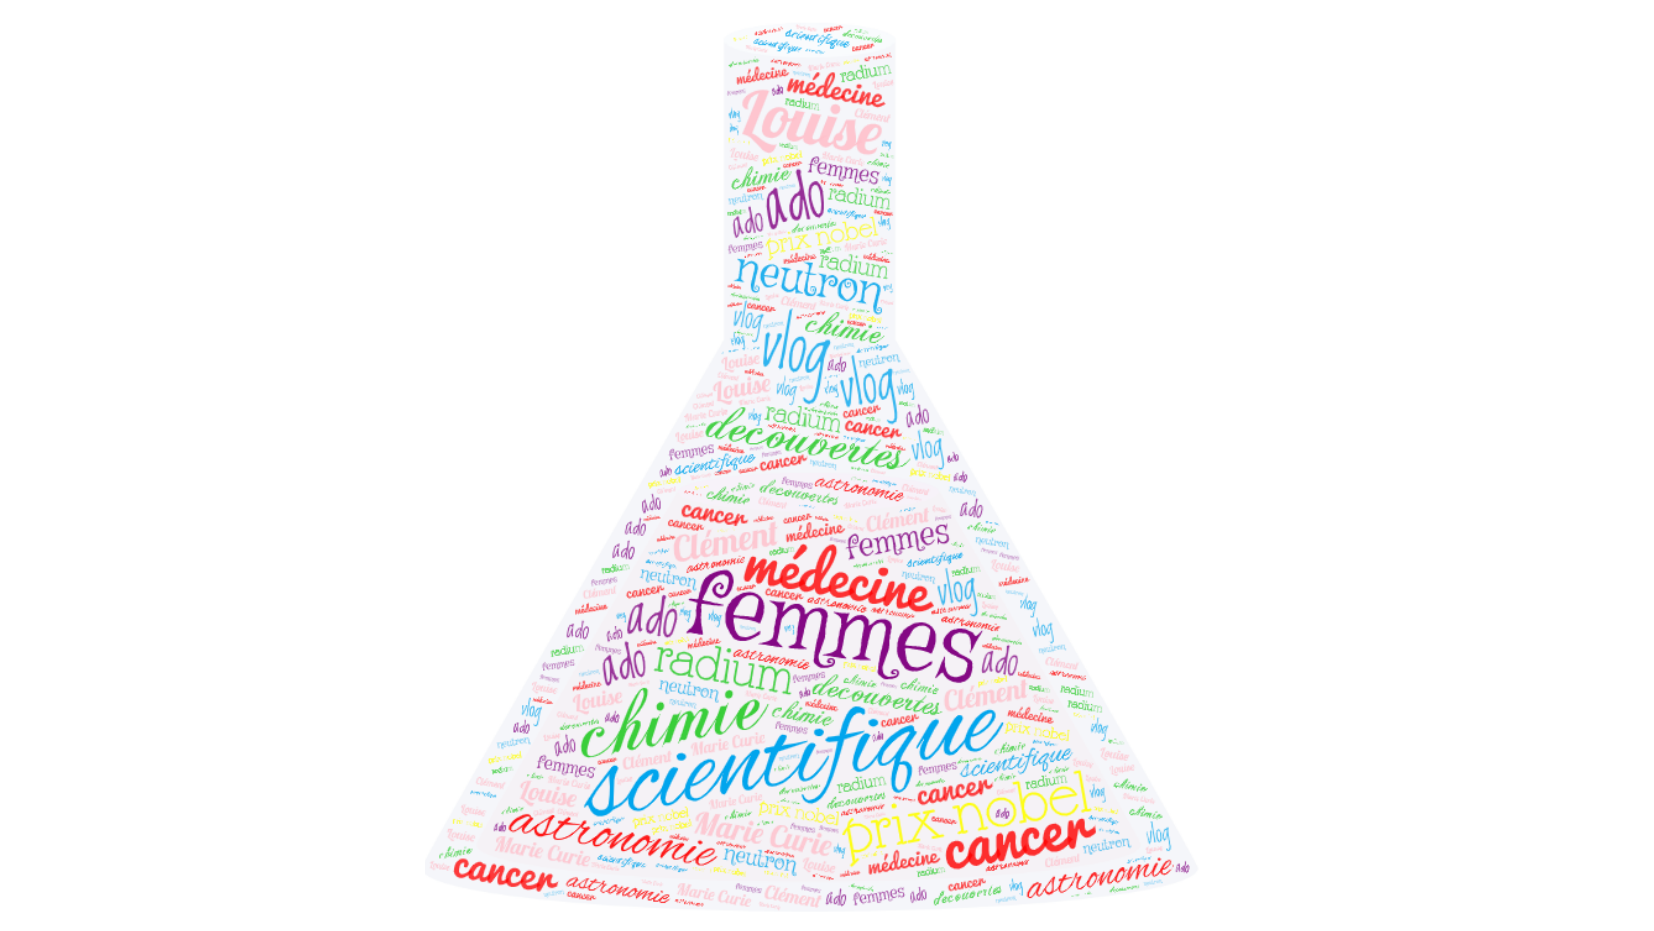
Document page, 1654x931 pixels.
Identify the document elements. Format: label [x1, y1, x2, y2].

picture [425, 12, 1205, 928]
